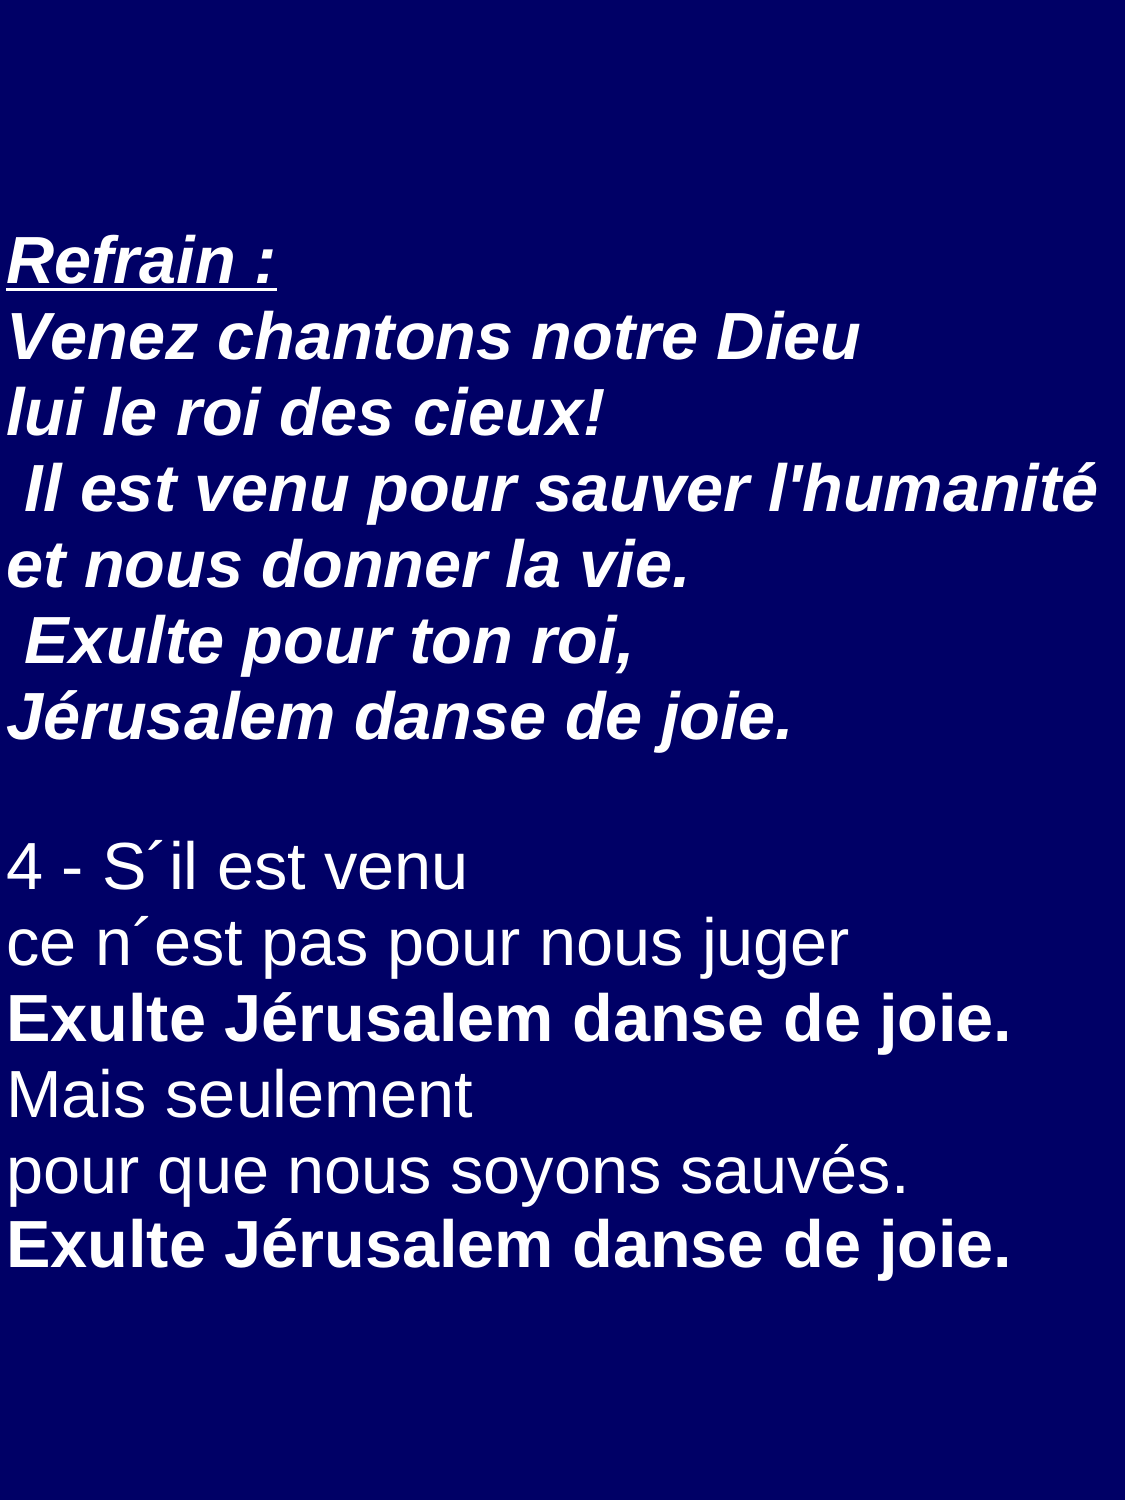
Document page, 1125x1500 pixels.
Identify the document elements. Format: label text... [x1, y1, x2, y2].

text_box Refrain : Venez chantons notre Dieu lui le roi des cieux! Il est venu pour sauver l'humanité et nous donner la vie. Exulte pour ton roi, Jérusalem danse de joie. 4 - S´il est venu ce n´est pas pour nous juger Exulte Jérusalem danse de joie. Mais seulement pour que nous soyons sauvés. Exulte Jérusalem danse de joie. [0, 217, 1125, 1279]
